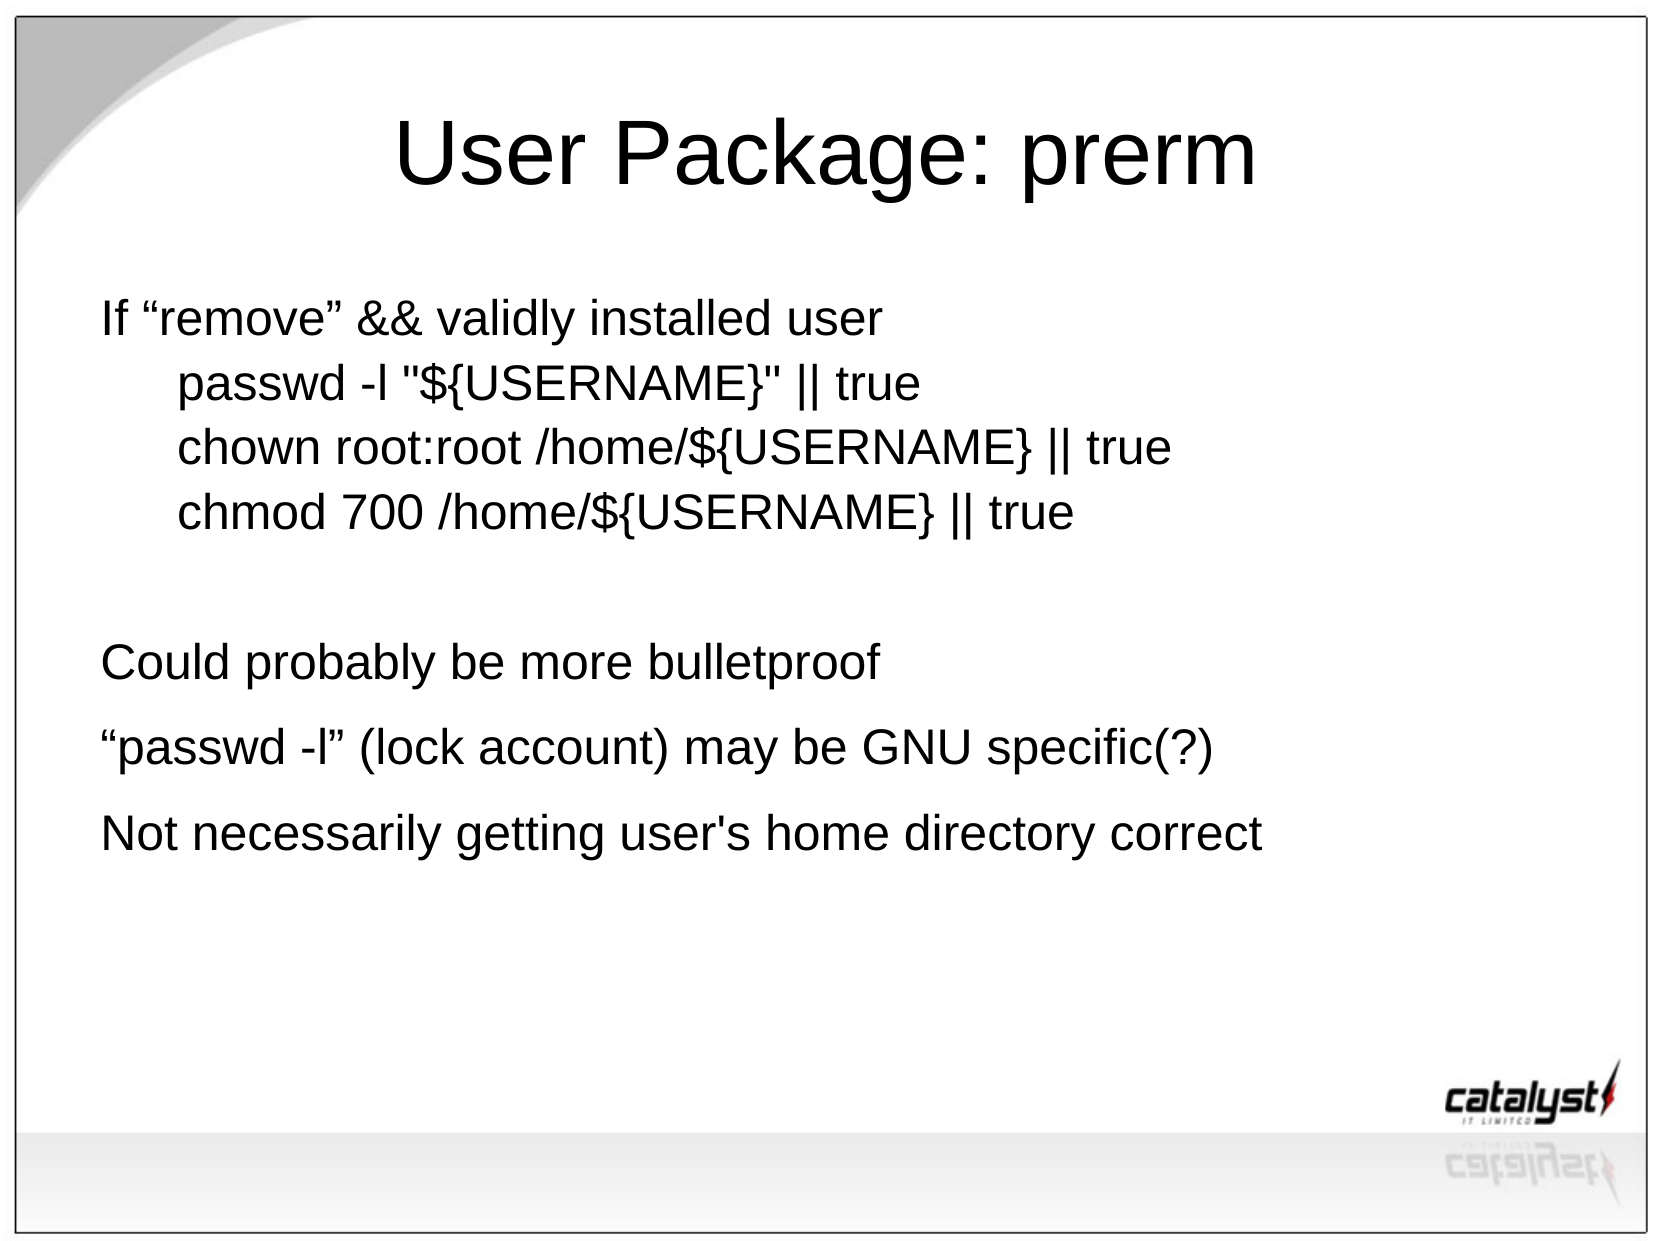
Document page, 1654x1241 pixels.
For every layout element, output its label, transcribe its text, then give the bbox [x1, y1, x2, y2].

title User Package: prerm [82, 56, 1571, 250]
list If “remove” && validly installed user passwd -l "${USERNAME}" || true chown root:root /home/${USERNAME} || true chmod 700 /home/${USERNAME} || true Could probably be more bulletproof “passwd -l” (lock account) may be GNU specific(?) Not necessarily getting user's home directory correct [82, 290, 1571, 1094]
picture [4, 5, 1654, 1241]
